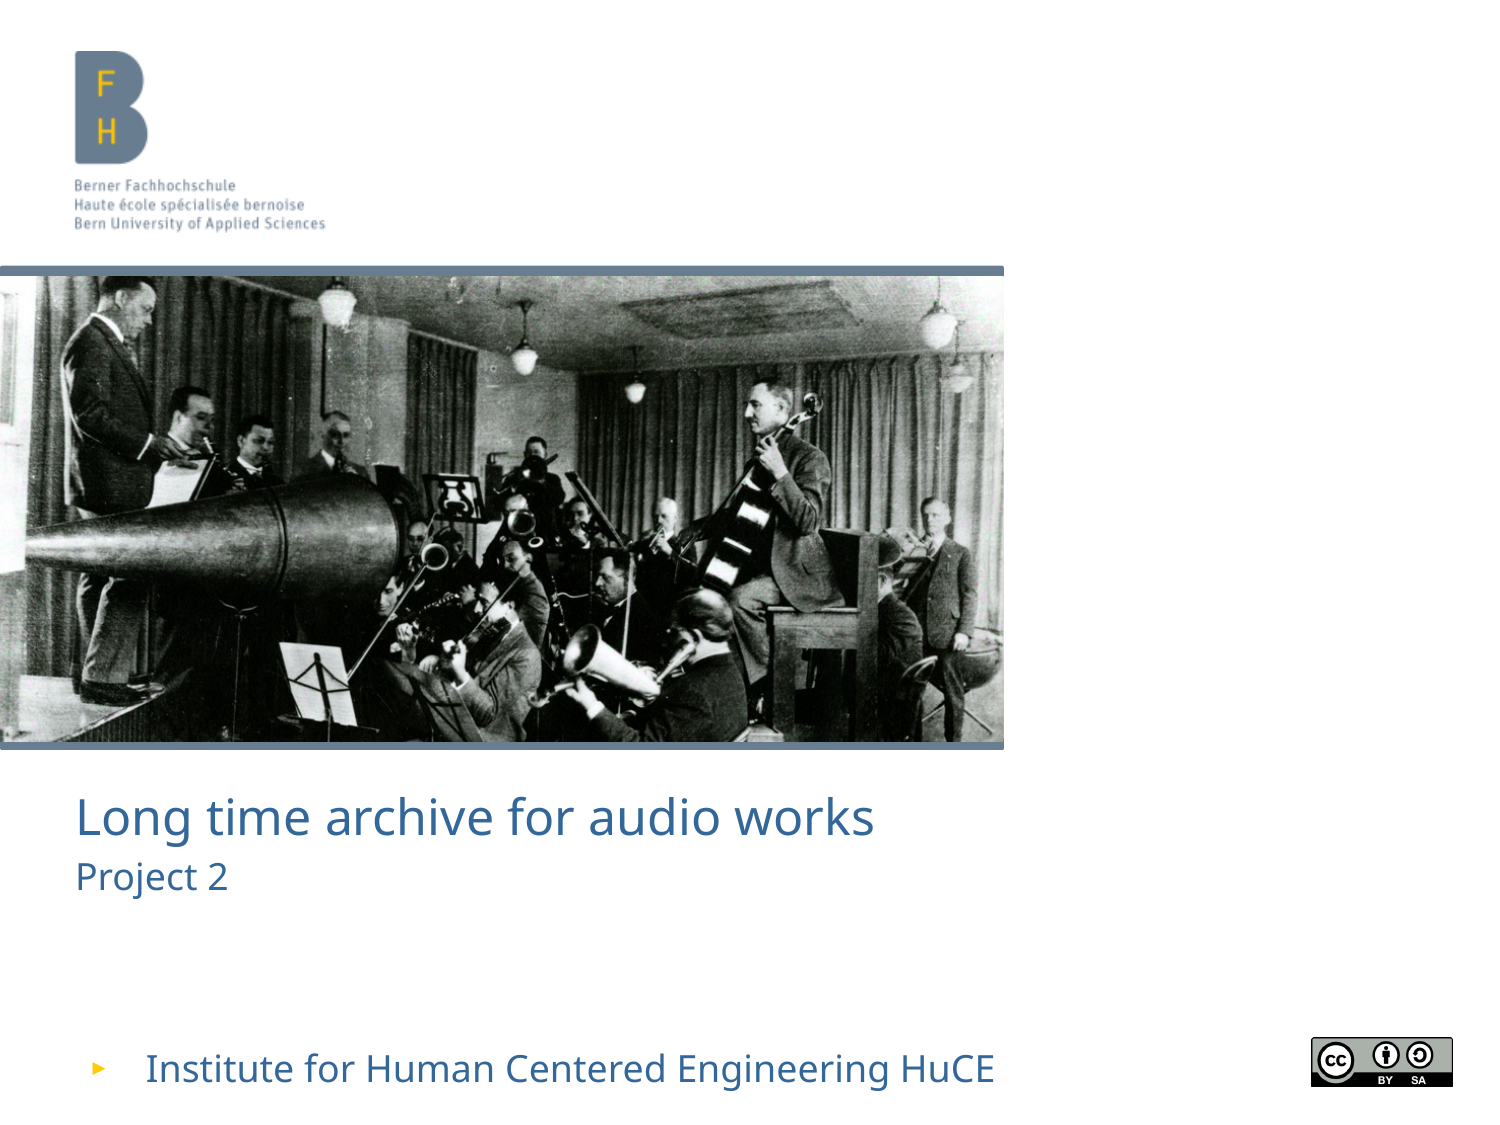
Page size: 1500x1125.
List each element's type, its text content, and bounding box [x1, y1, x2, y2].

picture [0, 276, 1004, 742]
list Institute for Human Centered Engineering HuCE [75, 1042, 1425, 1103]
picture [74, 51, 326, 233]
title Long time archive for audio works Project 2 [75, 747, 1425, 936]
picture [1311, 1037, 1453, 1087]
